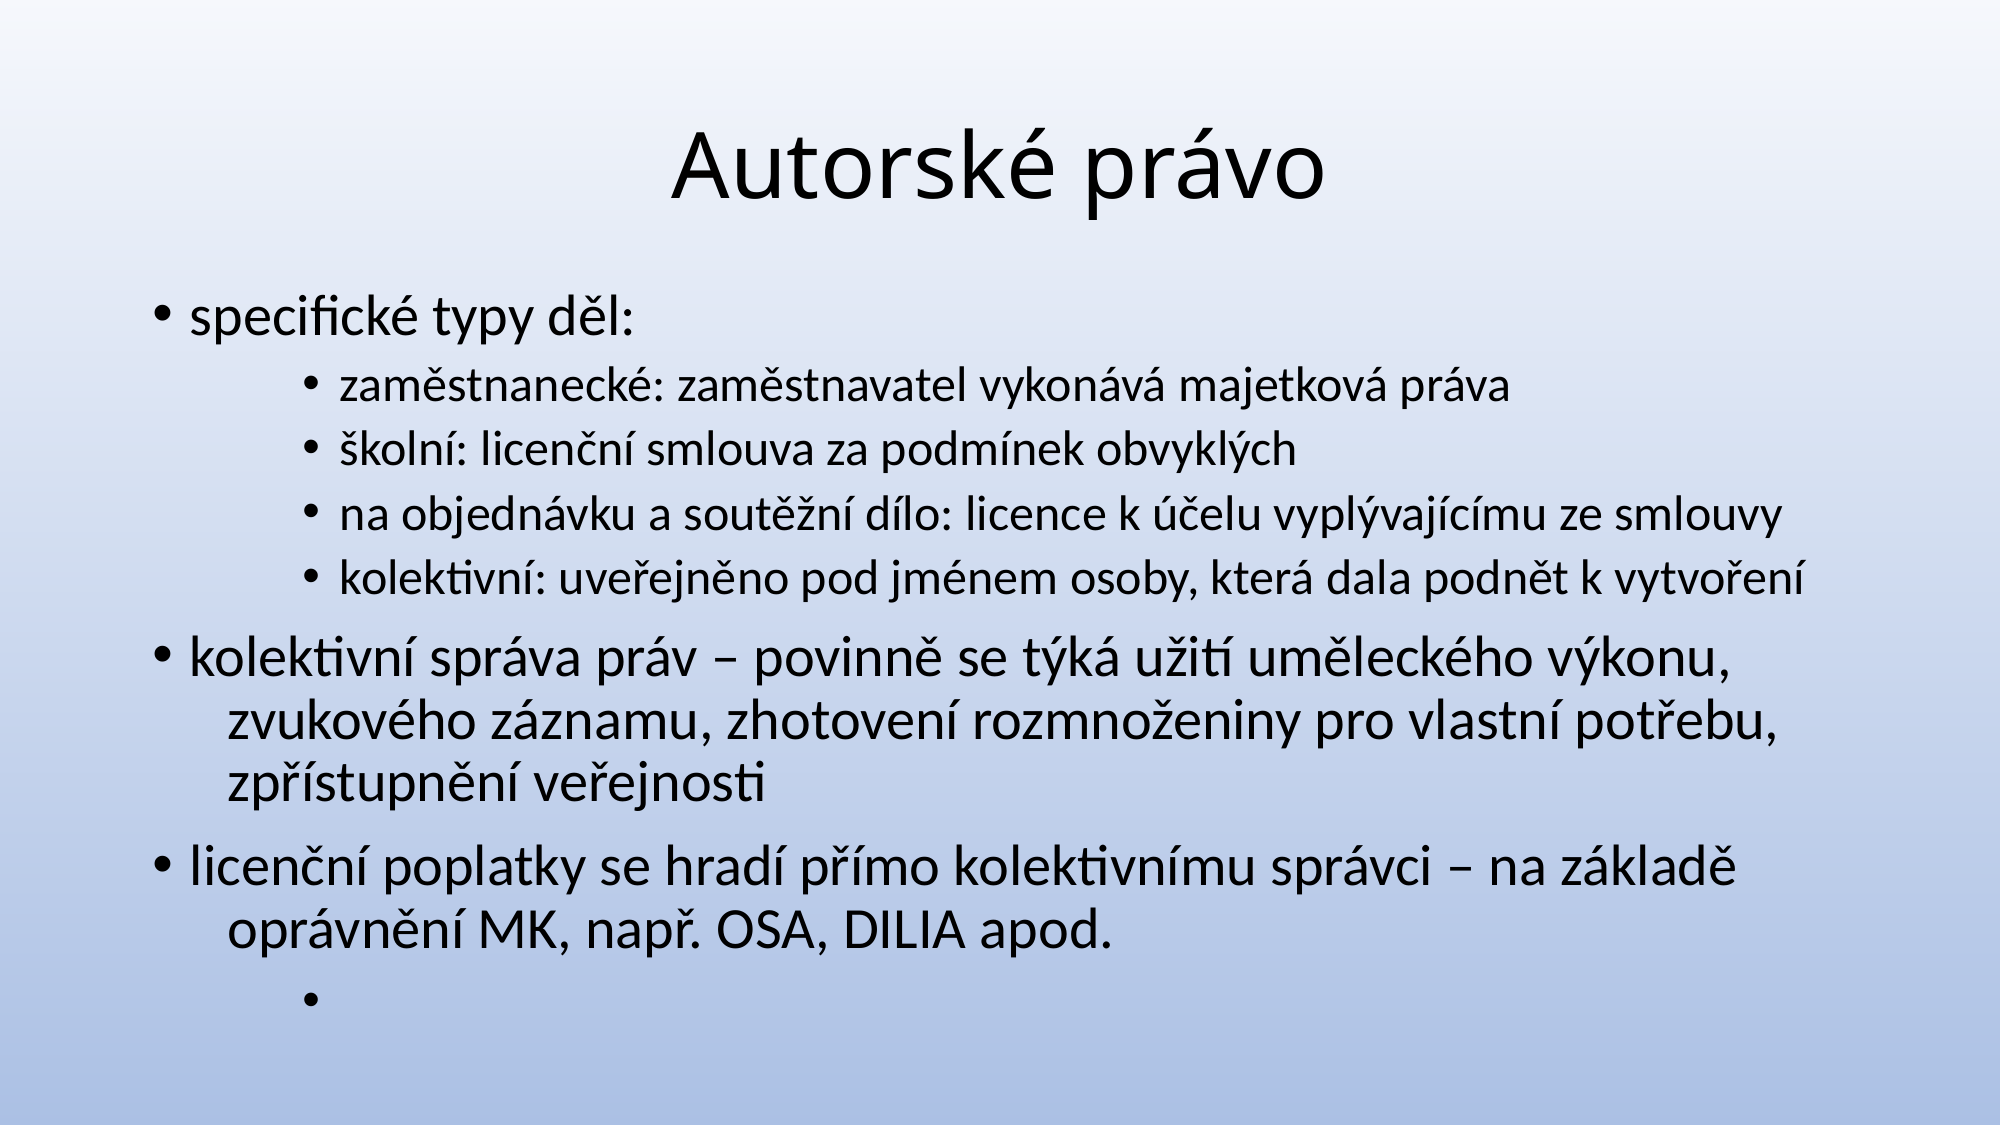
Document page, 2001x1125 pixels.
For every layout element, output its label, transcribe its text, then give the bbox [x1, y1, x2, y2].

title Autorské právo [137, 59, 1863, 277]
list specifické typy děl: zaměstnanecké: zaměstnavatel vykonává majetková práva školní: licenční smlouva za podmínek obvyklých na objednávku a soutěžní dílo: licence k účelu vyplývajícímu ze smlouvy kolektivní: uveřejněno pod jménem osoby, která dala podnět k vytvoření kolektivní správa práv – povinně se týká užití uměleckého výkonu, zvukového záznamu, zhotovení rozmnoženiny pro vlastní potřebu, zpřístupnění veřejnosti licenční poplatky se hradí přímo kolektivnímu správci – na základě oprávnění MK, např. OSA, DILIA apod. [137, 277, 1863, 1038]
